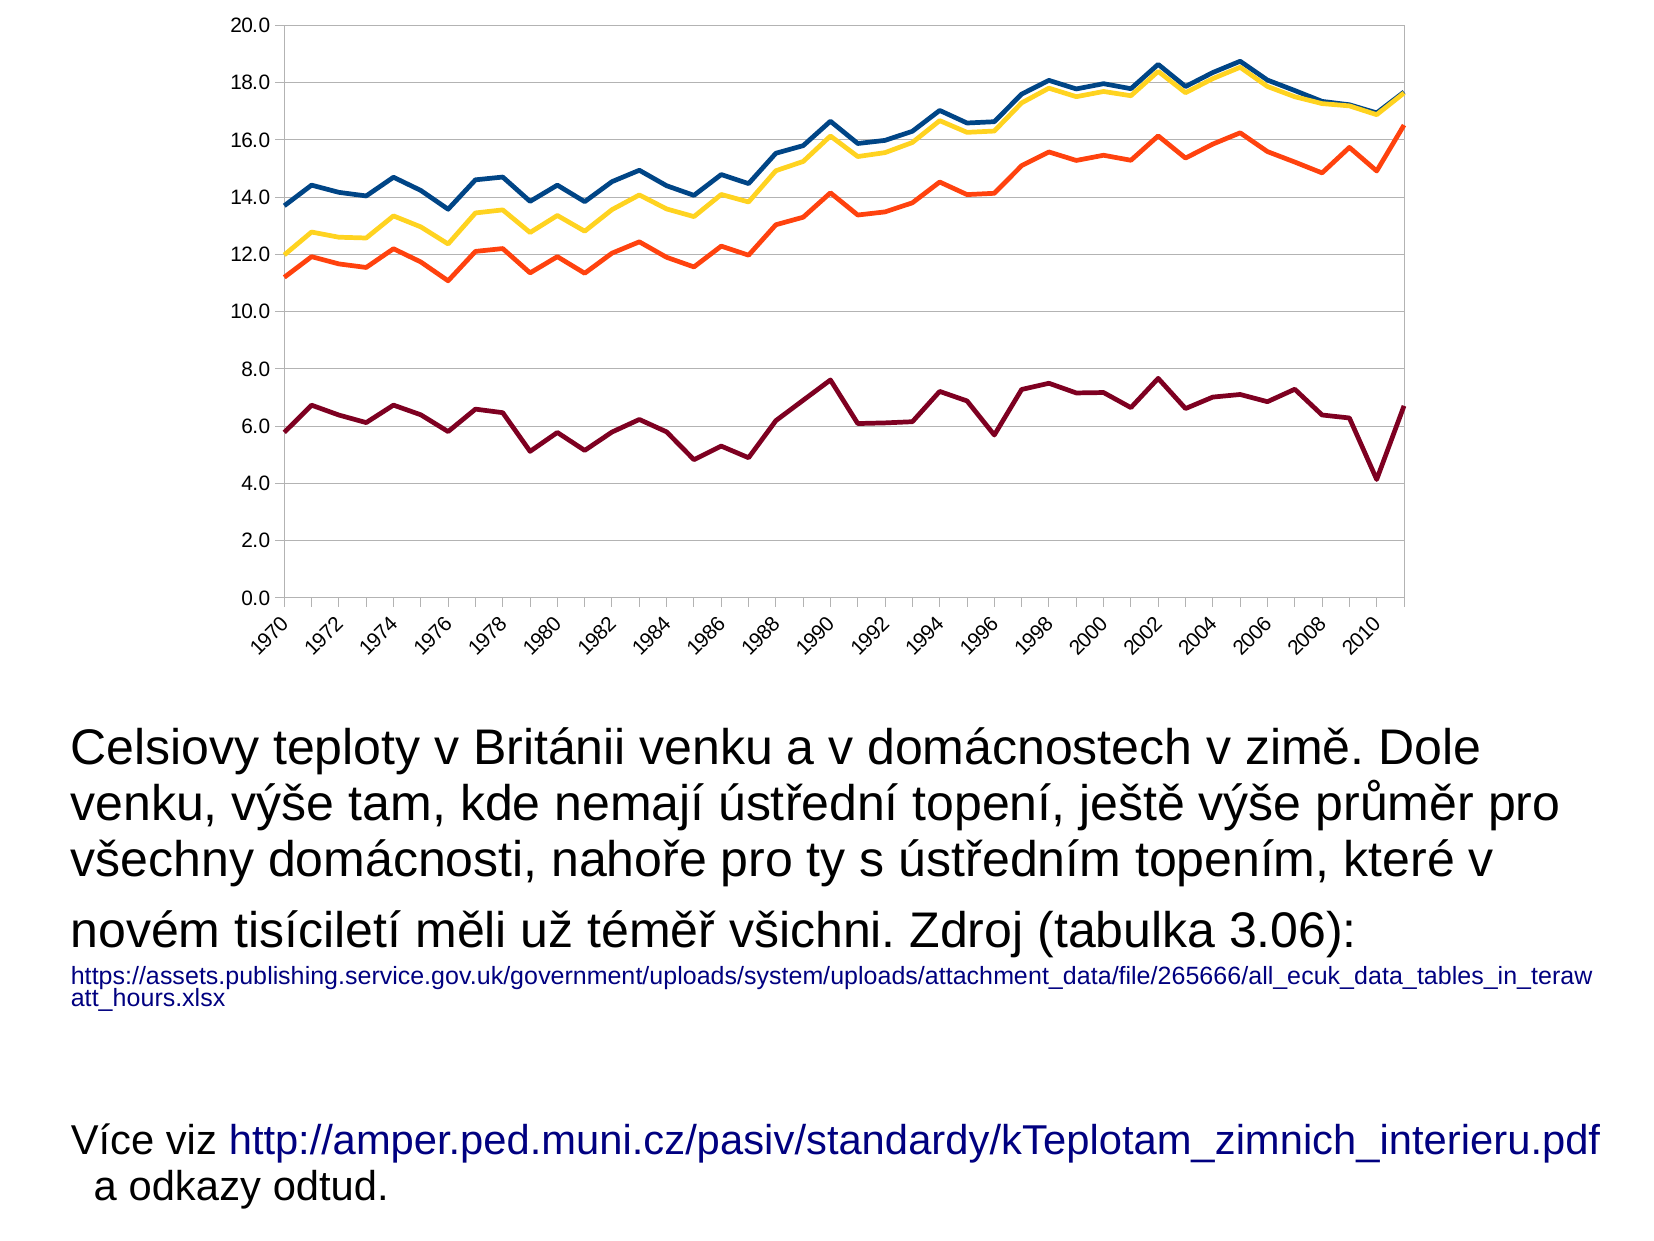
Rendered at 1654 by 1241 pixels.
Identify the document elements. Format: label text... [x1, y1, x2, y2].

list Celsiovy teploty v Británii venku a v domácnostech v zimě. Dole venku, výše tam, kde nemají ústřední topení, ještě výše průměr pro všechny domácnosti, nahoře pro ty s ústředním topením, které v novém tisíciletí měli už téměř všichni. Zdroj (tabulka 3.06): https://assets.publishing.service.gov.uk/government/uploads/system/uploads/attachment_data/file/265666/all_ecuk_data_tables_in_terawatt_hours.xlsx Více viz http://amper.ped.muni.cz/pasiv/standardy/kTeplotam_zimnich_interieru.pdf a odkazy odtud. [70, 1, 1607, 1241]
chart [188, 11, 1430, 710]
